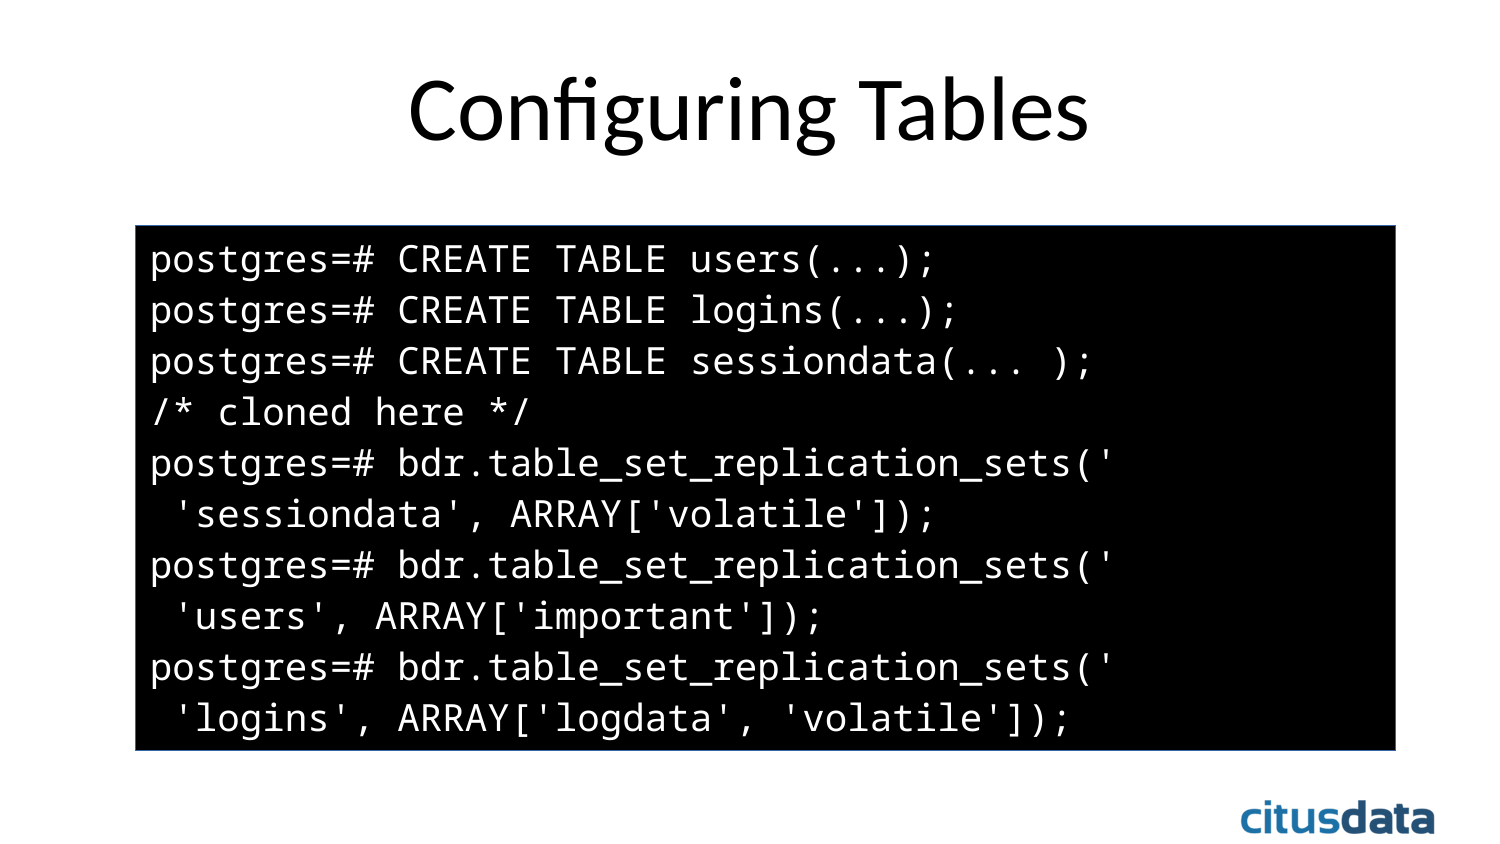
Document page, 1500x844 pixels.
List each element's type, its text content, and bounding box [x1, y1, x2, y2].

text_box postgres=# CREATE TABLE users(...); postgres=# CREATE TABLE logins(...); postgres=# CREATE TABLE sessiondata(... ); /* cloned here */ postgres=# bdr.table_set_replication_sets(' 'sessiondata', ARRAY['volatile']); postgres=# bdr.table_set_replication_sets(' 'users', ARRAY['important']); postgres=# bdr.table_set_replication_sets(' 'logins', ARRAY['logdata', 'volatile']); [135, 225, 1396, 751]
picture [1237, 795, 1439, 837]
title Configuring Tables [75, 33, 1425, 175]
